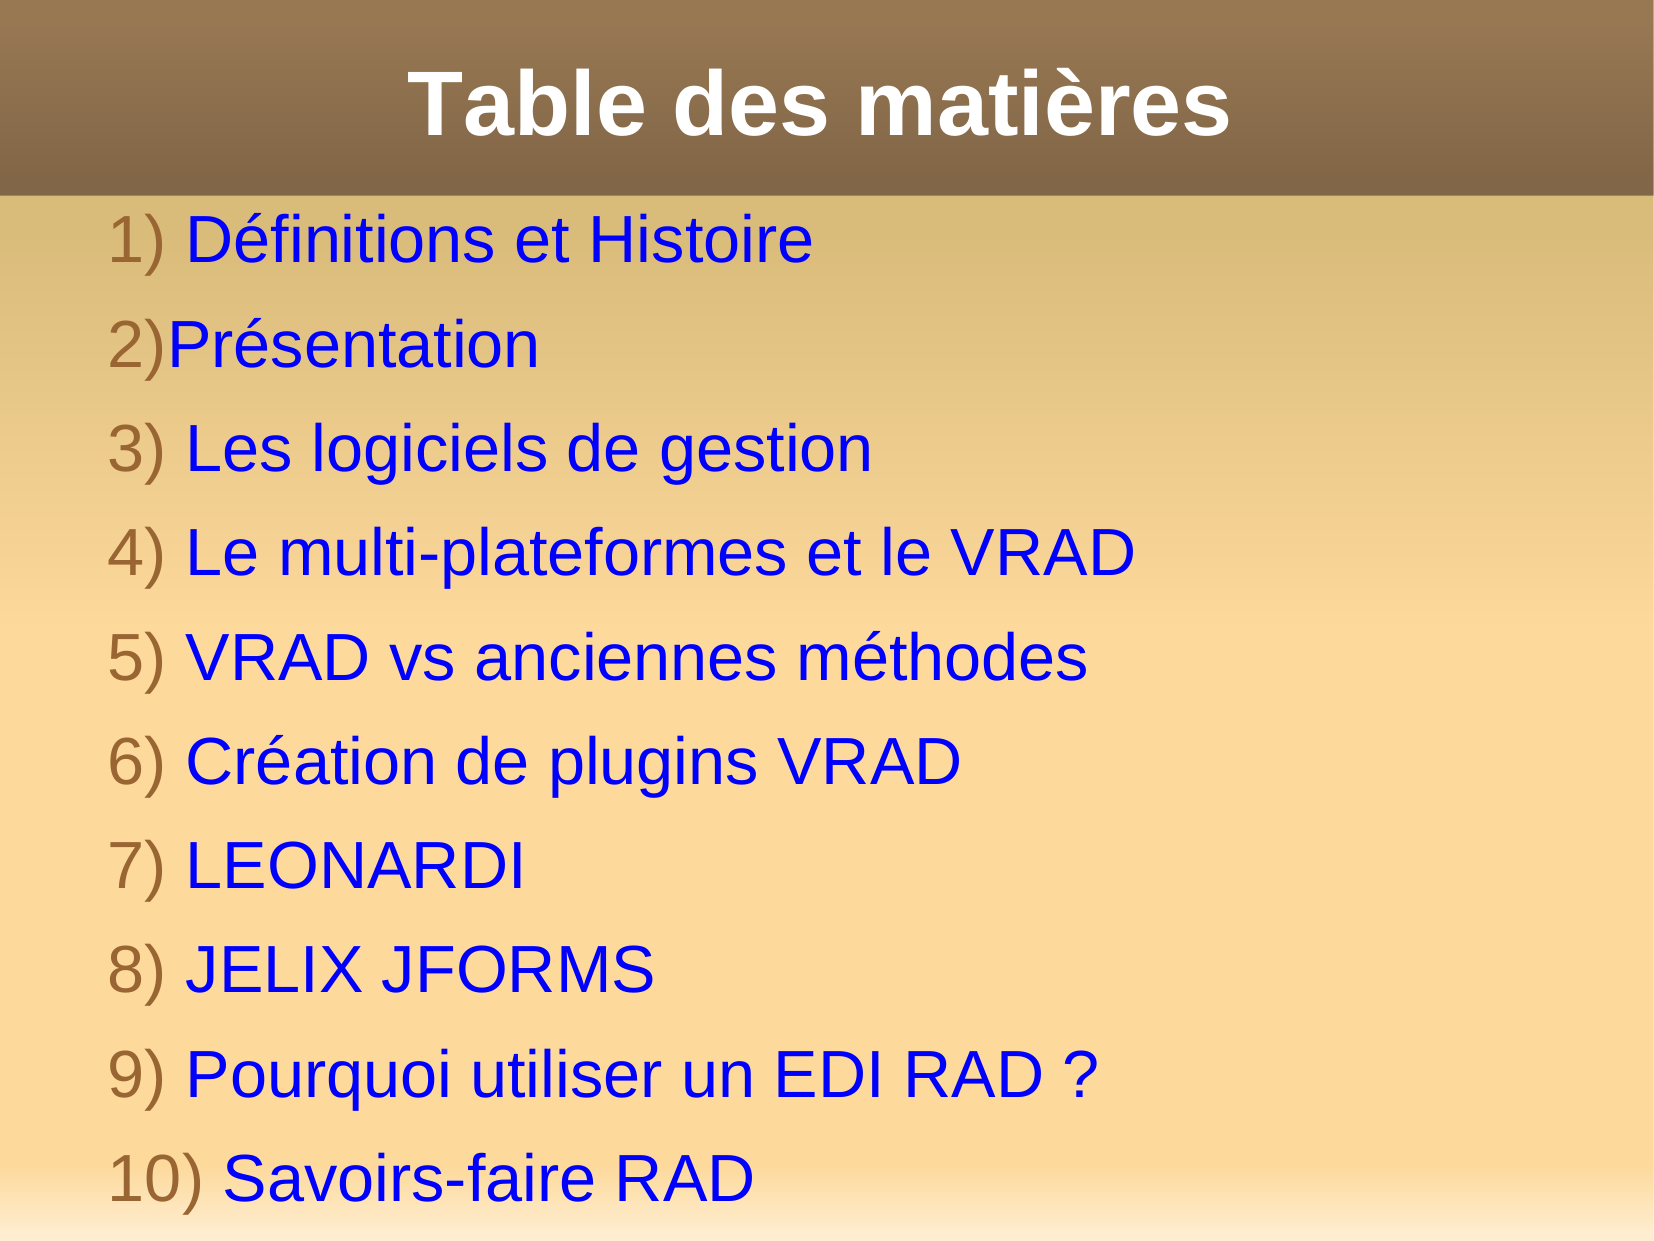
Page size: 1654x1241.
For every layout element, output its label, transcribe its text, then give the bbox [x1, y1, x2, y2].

picture [0, 0, 1654, 1241]
title Table des matières [76, 7, 1565, 200]
list Définitions et Histoire Présentation Les logiciels de gestion Le multi-plateformes et le VRAD VRAD vs anciennes méthodes Création de plugins VRAD LEONARDI JELIX JFORMS Pourquoi utiliser un EDI RAD ? Savoirs-faire RAD [90, 202, 1579, 1216]
